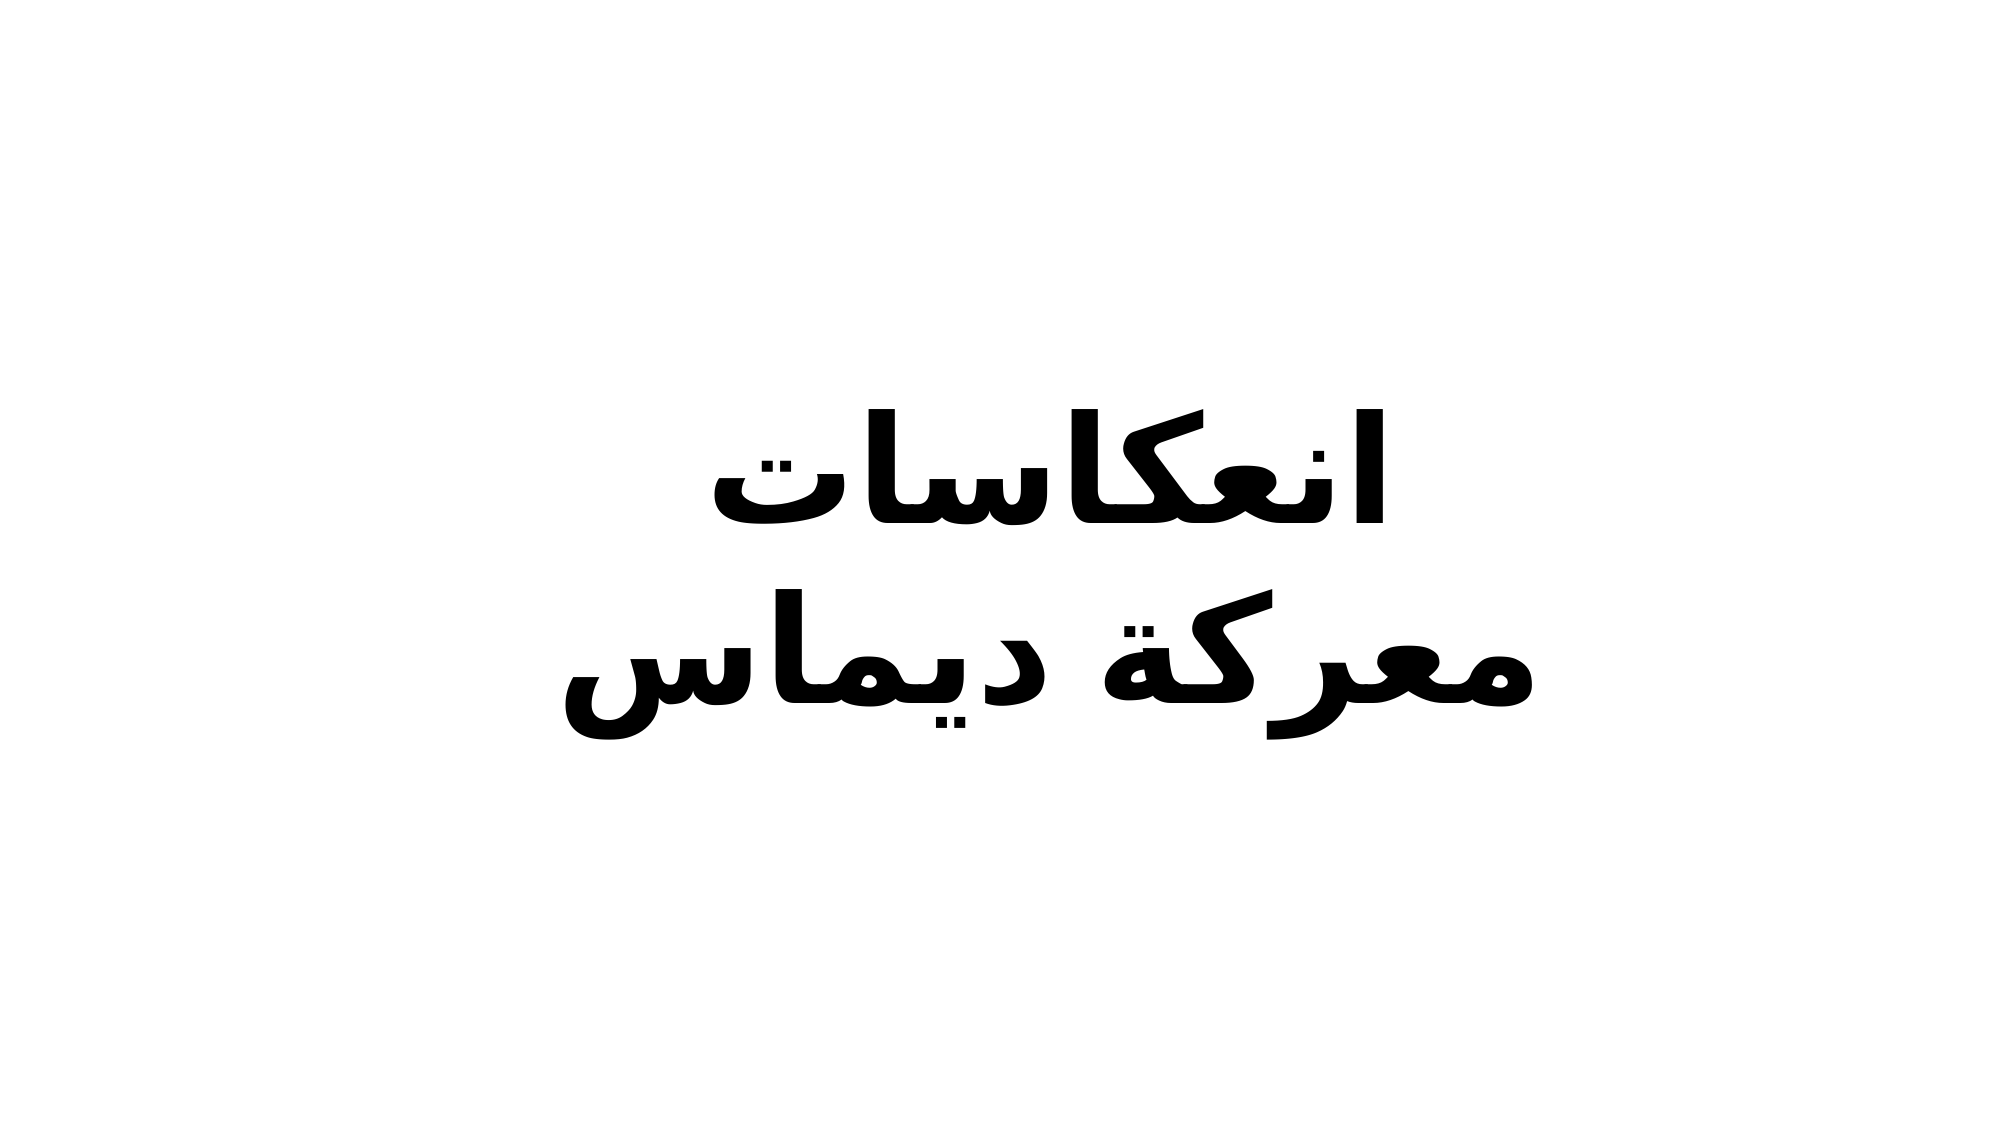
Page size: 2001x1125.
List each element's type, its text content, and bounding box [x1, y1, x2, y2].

text_box انعكاسات معركة ديماس [453, 365, 1648, 563]
